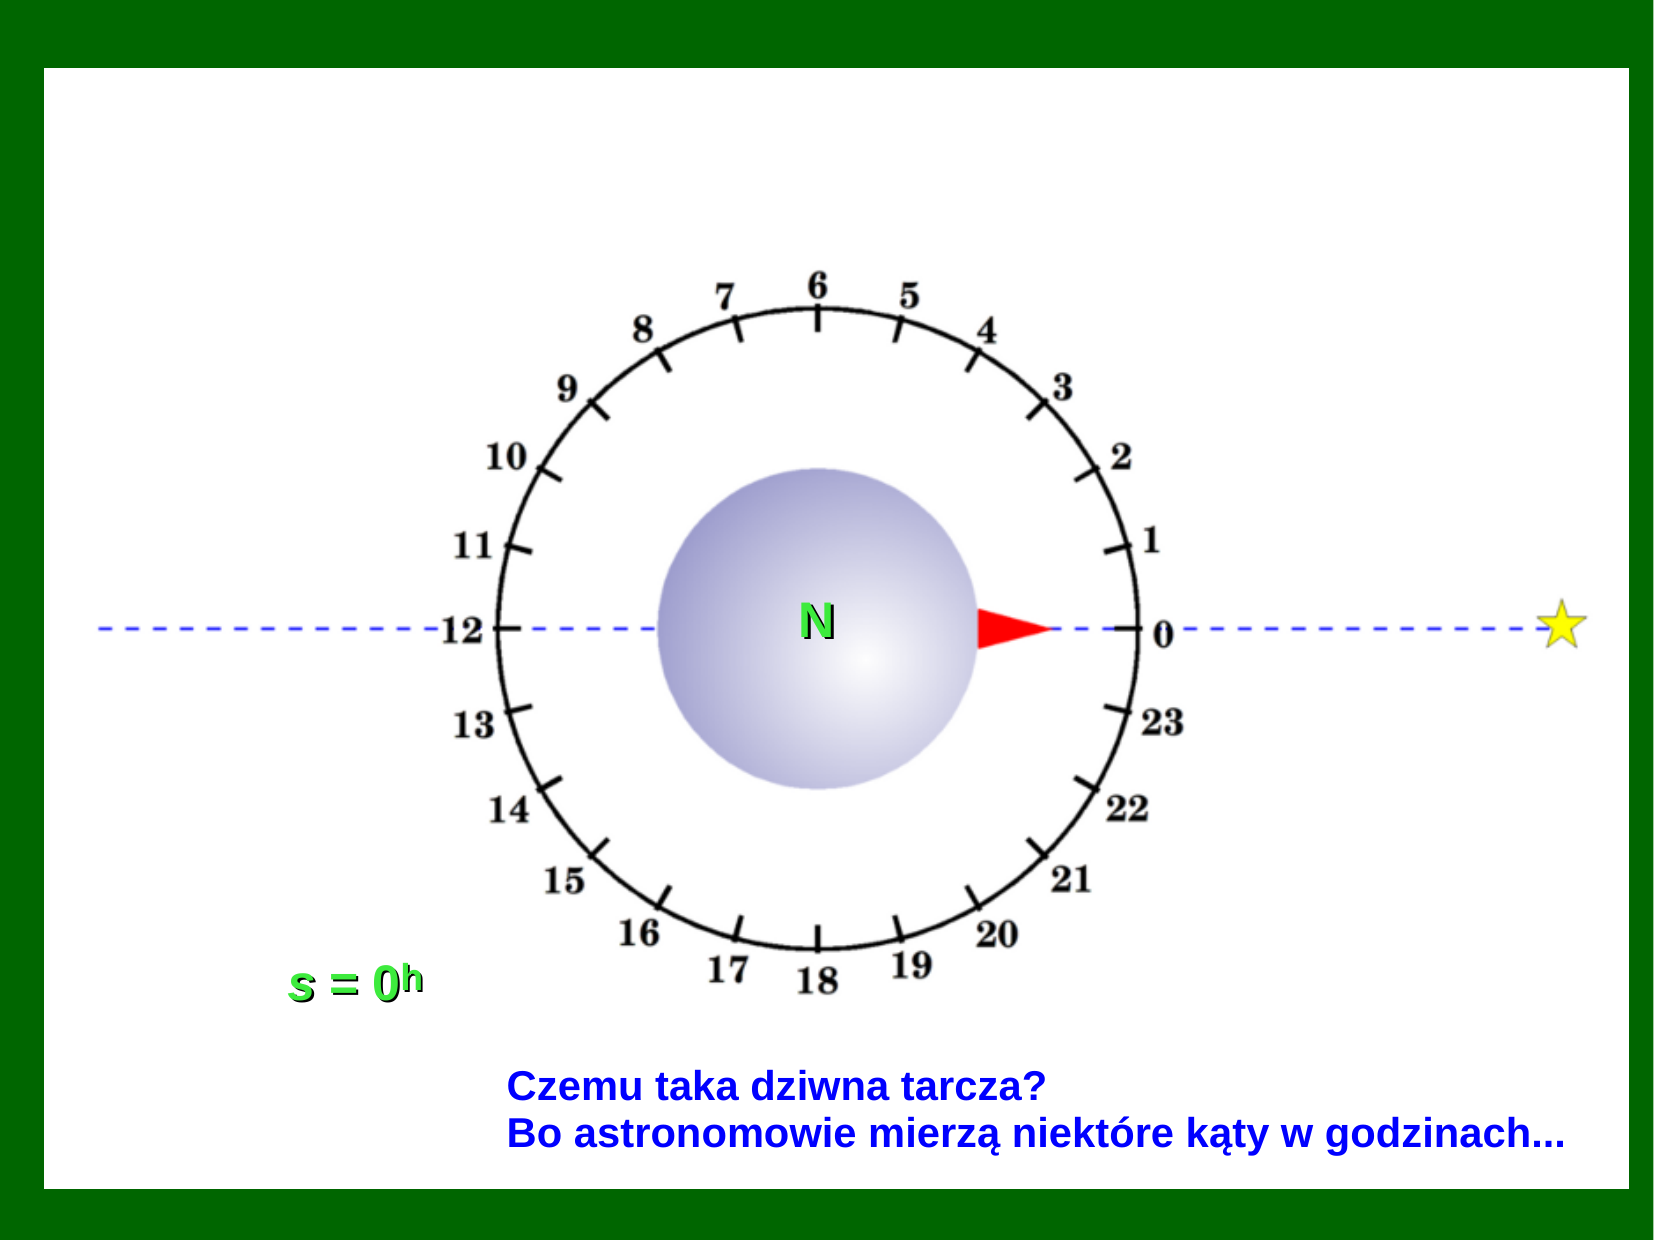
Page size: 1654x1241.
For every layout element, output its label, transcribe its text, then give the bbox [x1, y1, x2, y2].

picture [44, 68, 1629, 1189]
text_box Czemu taka dziwna tarcza? Bo astronomowie mierzą niektóre kąty w godzinach... [491, 1055, 1584, 1164]
text_box N [783, 585, 850, 656]
text_box s = 0h [272, 948, 439, 1020]
